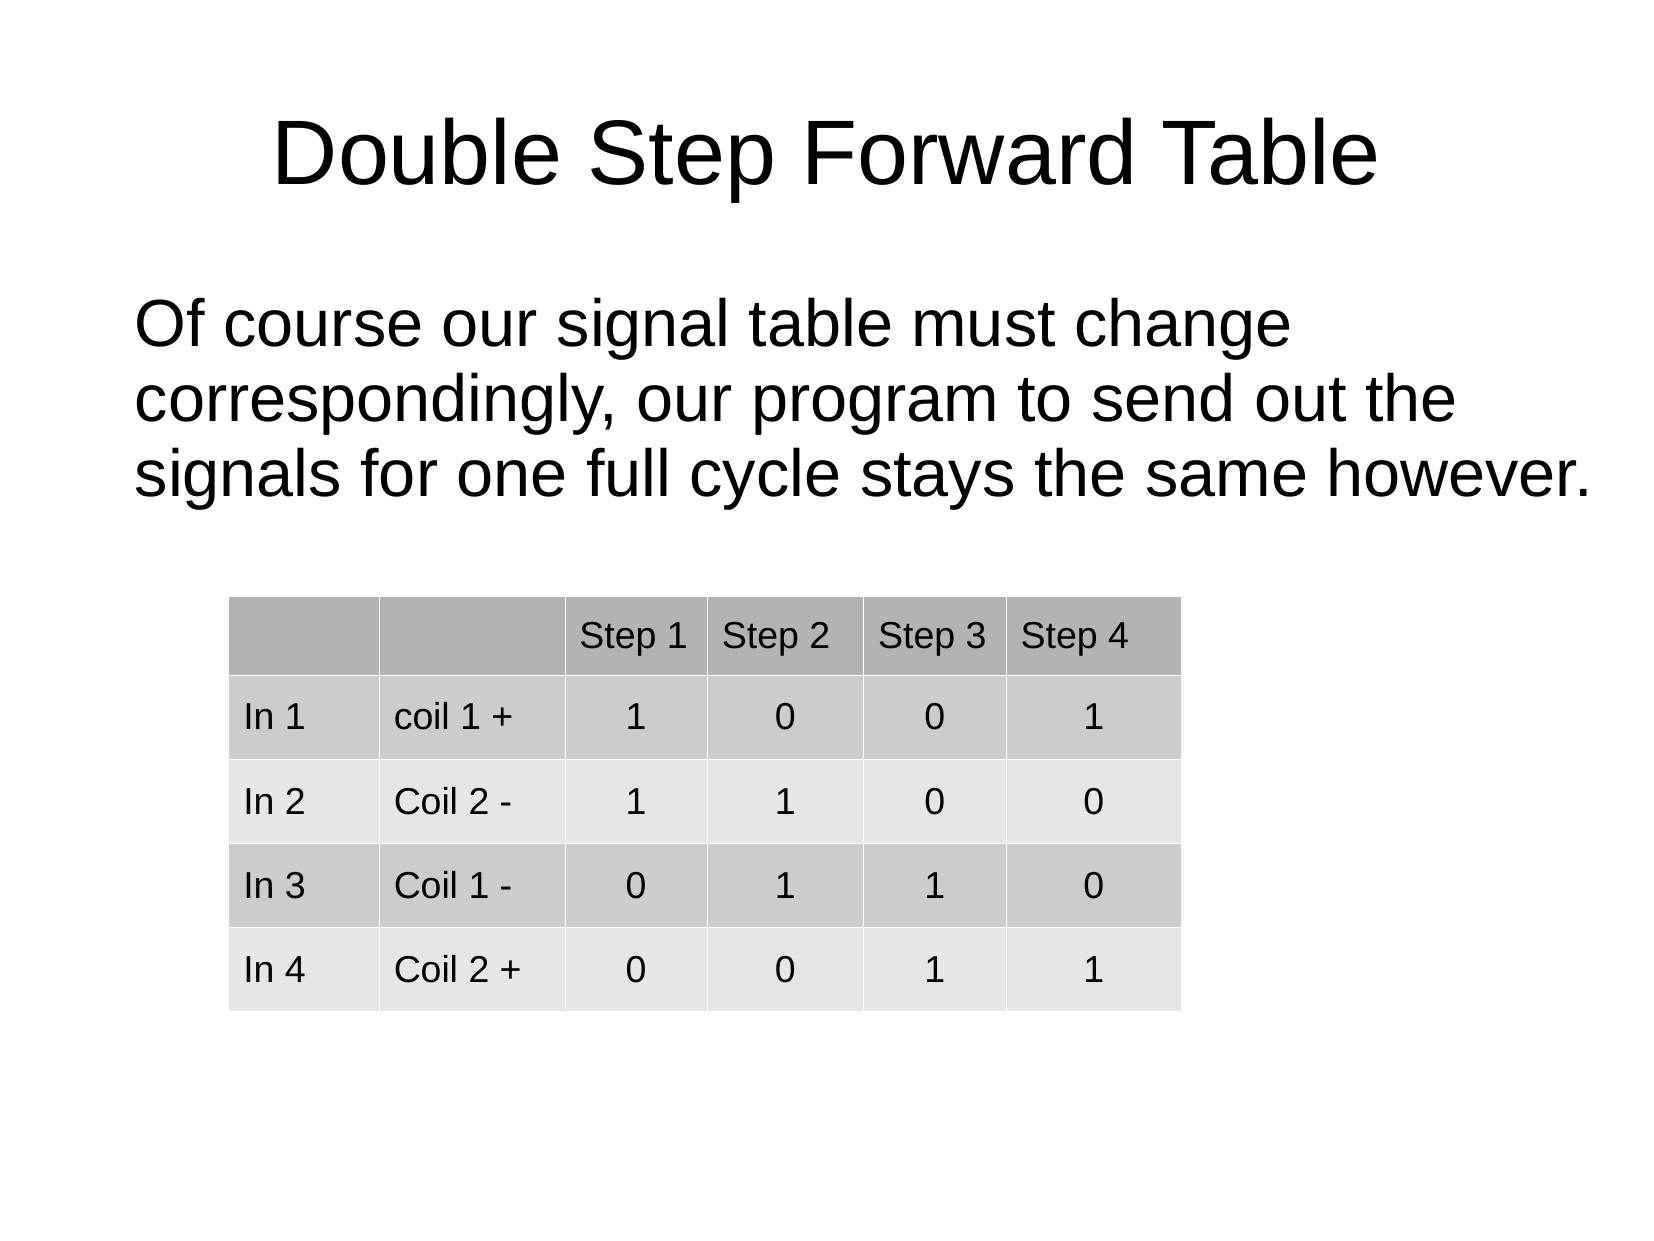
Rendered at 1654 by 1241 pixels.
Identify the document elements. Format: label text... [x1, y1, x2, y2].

table_header Step 4 [1007, 597, 1181, 675]
table_cell Coil 2 - [380, 760, 565, 843]
table_cell 1 [708, 844, 863, 927]
table_cell Coil 2 + [380, 928, 565, 1011]
table_cell 0 [708, 676, 863, 759]
table_cell In 3 [229, 844, 379, 927]
table_cell 0 [708, 928, 863, 1011]
table_cell Coil 1 - [380, 844, 565, 927]
table_cell In 1 [229, 676, 379, 759]
table_cell In 4 [229, 928, 379, 1011]
table_cell 1 [864, 928, 1006, 1011]
table_cell 0 [864, 760, 1006, 843]
table_cell 0 [864, 676, 1006, 759]
table_cell 1 [1007, 928, 1181, 1011]
table_cell coil 1 + [380, 676, 565, 759]
title Double Step Forward Table [82, 49, 1571, 257]
table_cell 0 [1007, 844, 1181, 927]
table_cell In 2 [229, 760, 379, 843]
table_cell 0 [566, 844, 707, 927]
table_cell 1 [566, 676, 707, 759]
table_cell 0 [566, 928, 707, 1011]
table_cell 1 [566, 760, 707, 843]
list Of course our signal table must change correspondingly, our program to send out the signals for one full cycle stays the same however. [134, 286, 1623, 1006]
table_header [229, 597, 379, 675]
table_cell 0 [1007, 760, 1181, 843]
table_header Step 1 [566, 597, 707, 675]
table_header Step 2 [708, 597, 863, 675]
table_cell 1 [864, 844, 1006, 927]
table_cell 1 [1007, 676, 1181, 759]
table_cell 1 [708, 760, 863, 843]
table_header Step 3 [864, 597, 1006, 675]
table_header [380, 597, 565, 675]
